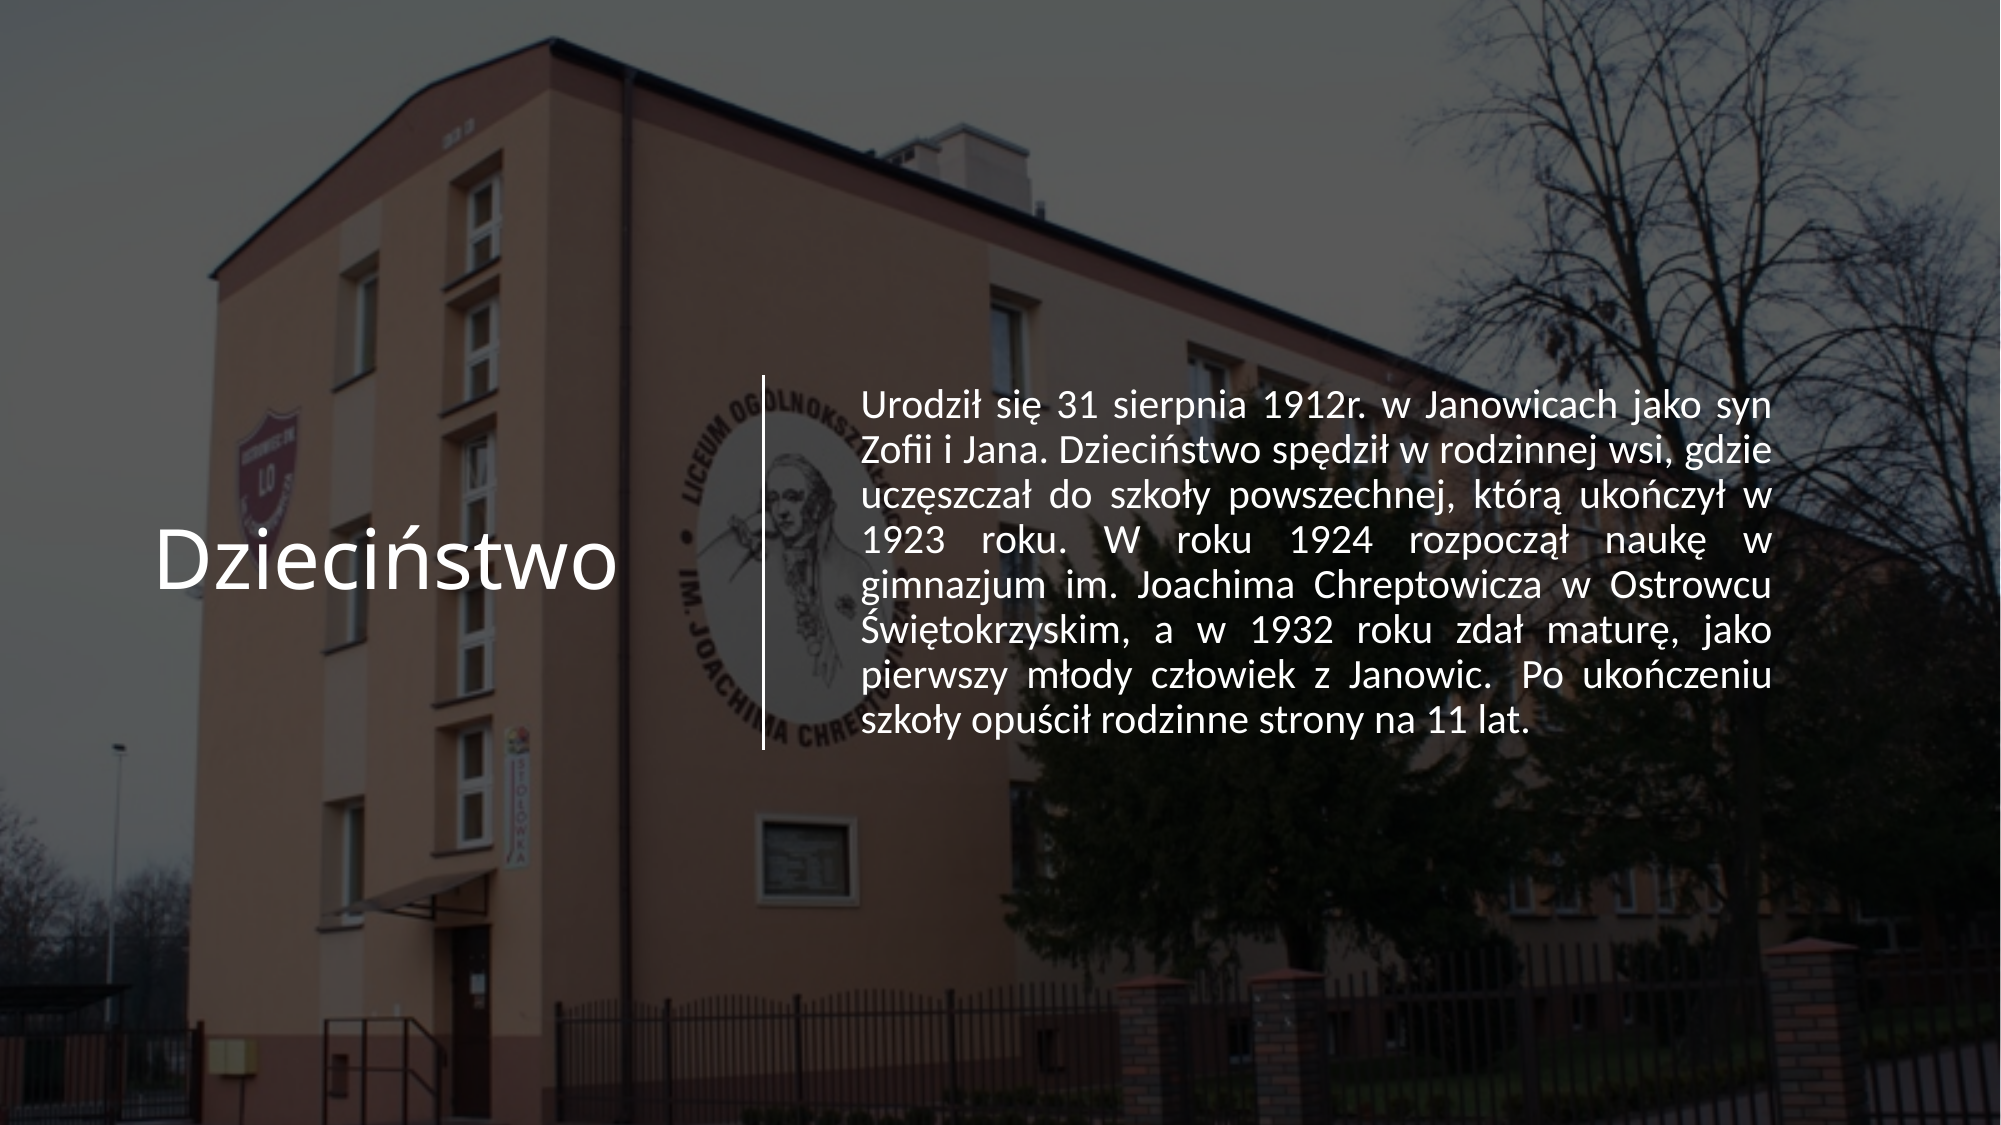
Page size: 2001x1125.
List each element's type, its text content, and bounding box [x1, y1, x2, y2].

picture [0, 0, 2000, 1125]
title Dzieciństwo [137, 174, 681, 951]
list Urodził się 31 sierpnia 1912r. w Janowicach jako syn Zofii i Jana. Dzieciństwo spędził w rodzinnej wsi, gdzie uczęszczał do szkoły powszechnej, którą ukończył w 1923 roku. W roku 1924 rozpoczął naukę w gimnazjum im. Joachima Chreptowicza w Ostrowcu Świętokrzyskim, a w 1932 roku zdał maturę, jako pierwszy młody człowiek z Janowic. Po ukończeniu szkoły opuścił rodzinne strony na 11 lat. [845, 174, 1789, 951]
